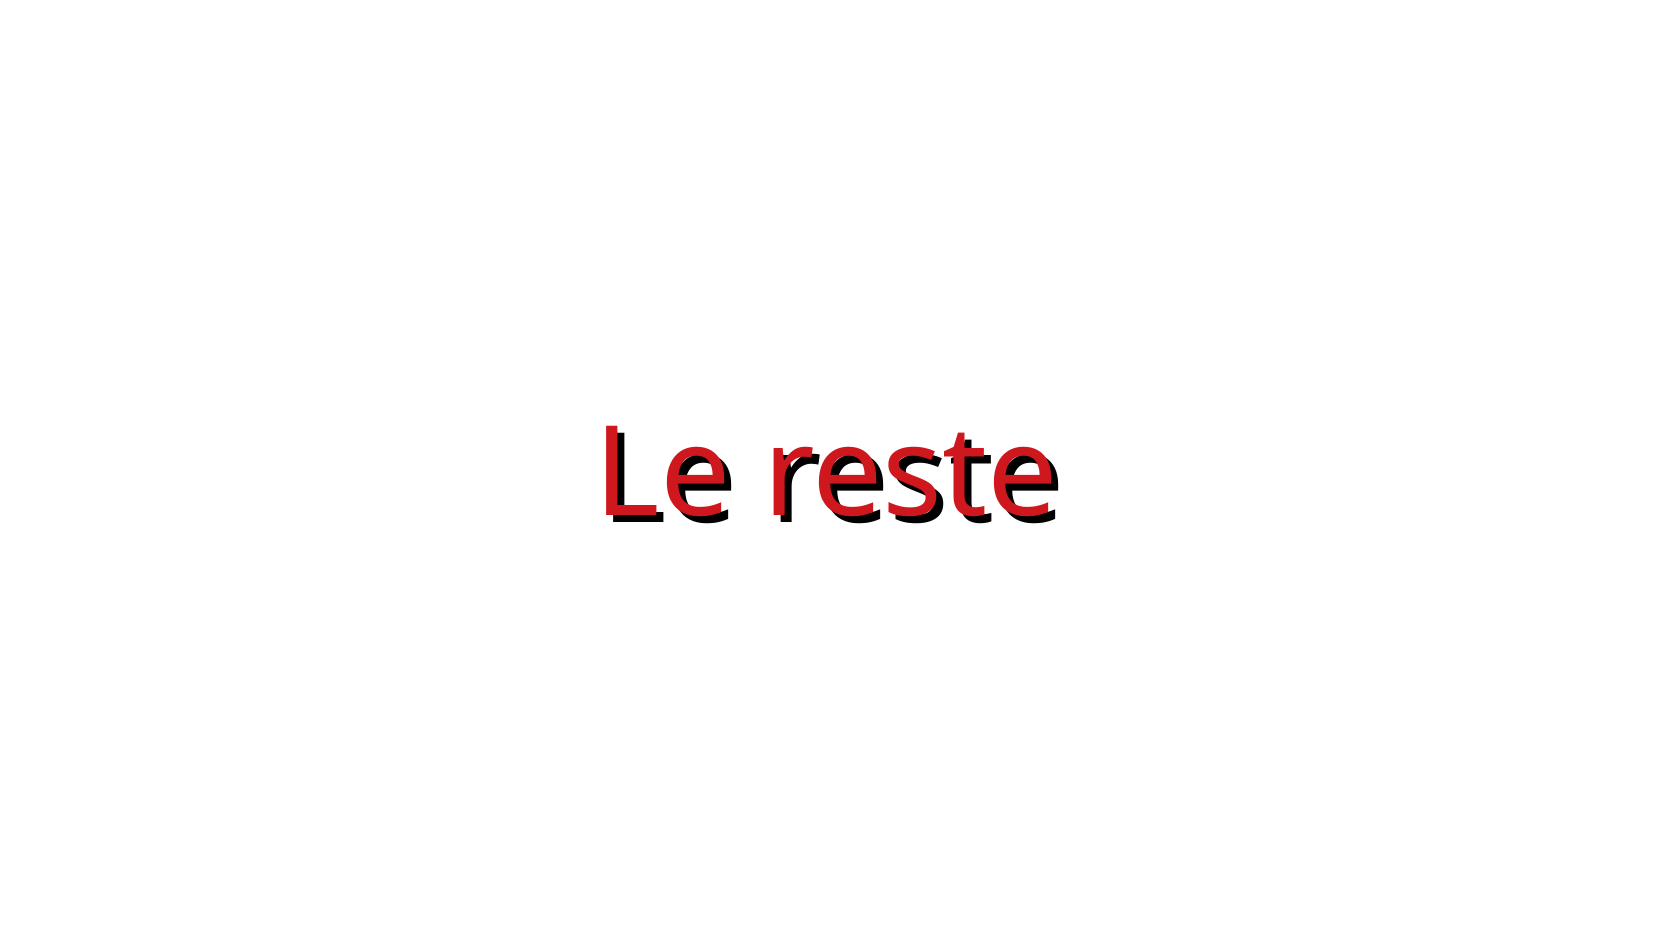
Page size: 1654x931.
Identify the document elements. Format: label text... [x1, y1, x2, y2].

title Le reste [82, 37, 1571, 898]
